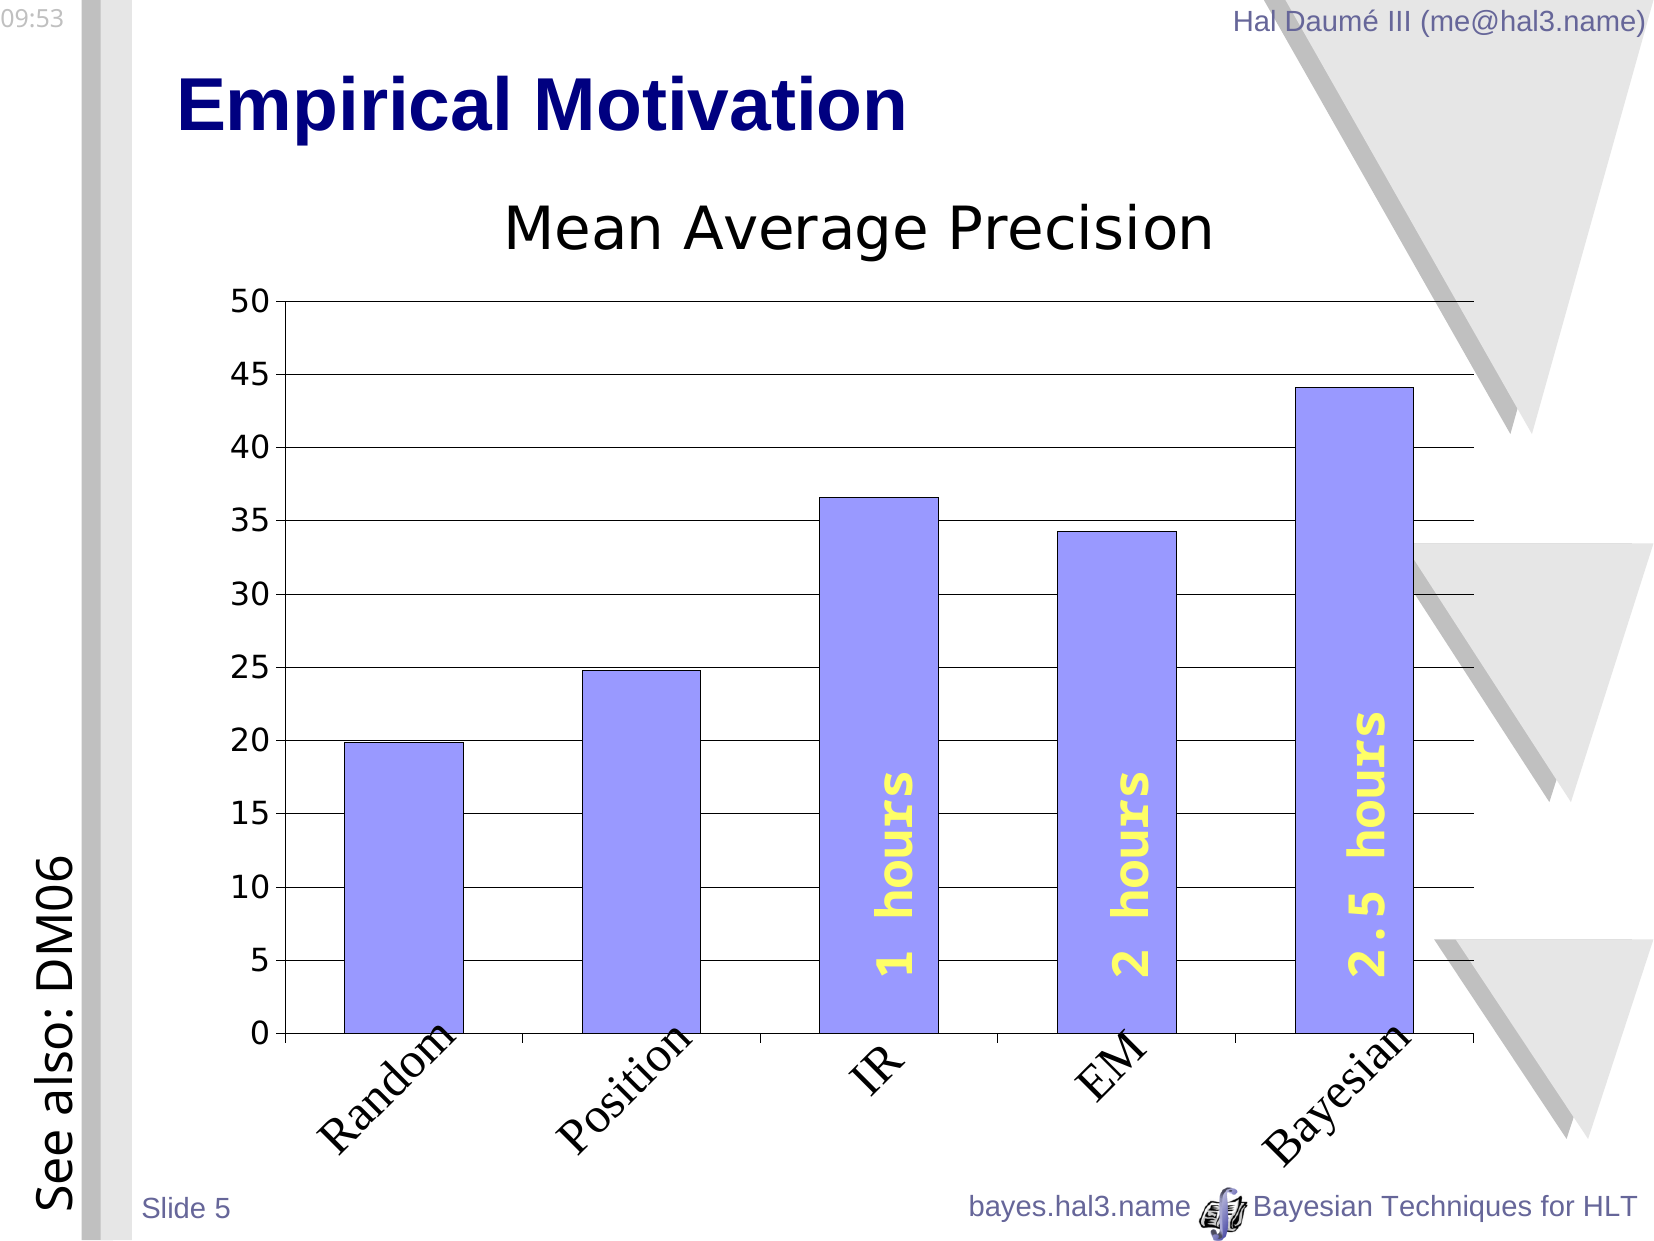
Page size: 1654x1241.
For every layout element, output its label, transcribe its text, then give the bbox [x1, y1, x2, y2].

picture [1198, 1186, 1248, 1241]
text_box Bayesian [1251, 1007, 1425, 1181]
text_box 1 hours [858, 769, 914, 980]
text_box 2 hours [1094, 769, 1150, 980]
text_box IR [838, 978, 971, 1110]
chart [203, 159, 1500, 1071]
text_box See also: DM06 [19, 836, 80, 1213]
text_box Position [546, 1009, 706, 1169]
title Empirical Motivation [176, 44, 1509, 166]
text_box EM [1064, 984, 1196, 1116]
text_box 2.5 hours [1330, 709, 1386, 980]
text_box Random [306, 1006, 470, 1169]
